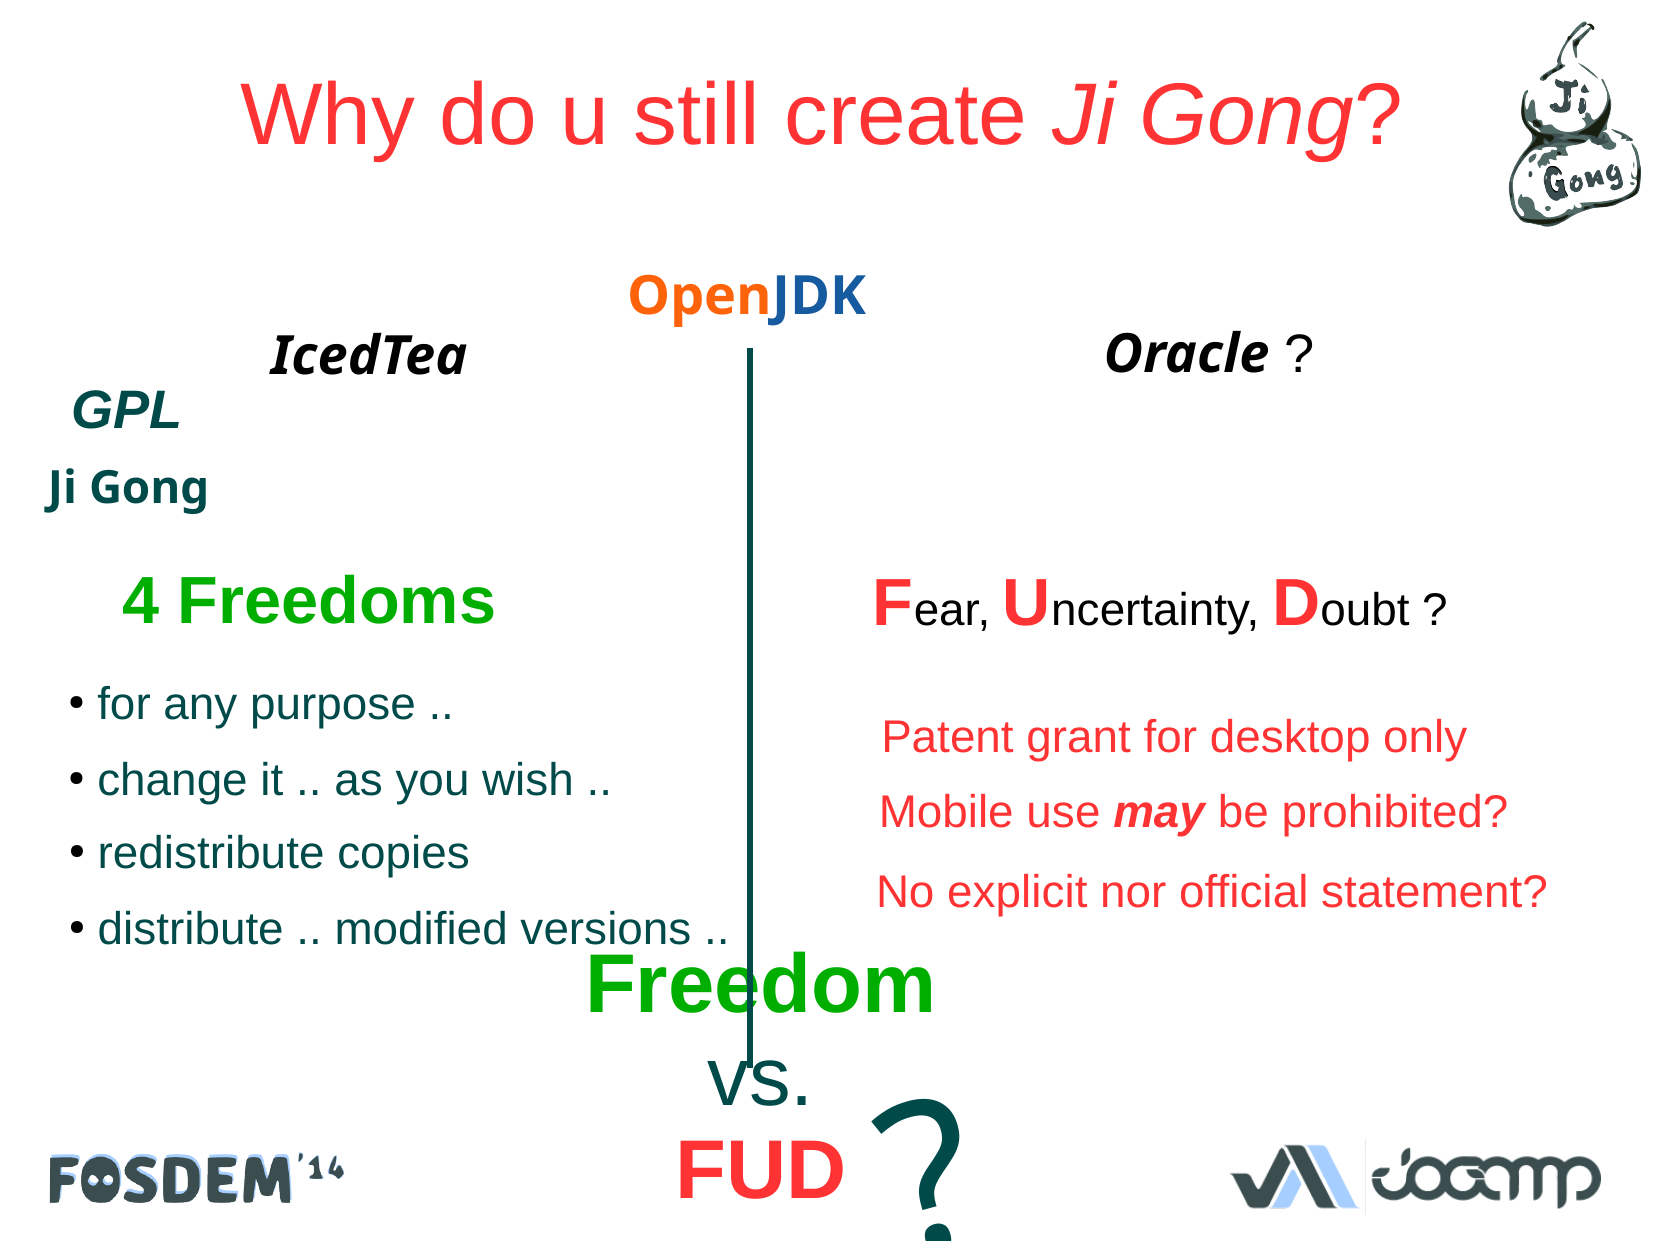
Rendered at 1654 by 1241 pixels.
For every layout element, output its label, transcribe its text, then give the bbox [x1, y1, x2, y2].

text_box 4 Freedoms [0, 555, 647, 646]
text_box redistribute copies [54, 820, 610, 887]
text_box Oracle ? [1089, 306, 1334, 385]
text_box Mobile use may be prohibited? [864, 753, 1630, 820]
picture [0, 914, 400, 1241]
text_box Ji Gong [33, 447, 364, 535]
text_box distribute .. modified versions .. [54, 895, 760, 962]
picture [1228, 1139, 1601, 1215]
text_box Patent grant for desktop only [866, 677, 1576, 744]
picture [1425, 19, 1654, 228]
text_box ? [831, 1000, 1026, 1201]
text_box change it .. as you wish .. [53, 746, 669, 813]
text_box Fear, Uncertainty, Doubt ? [858, 557, 1624, 648]
text_box for any purpose .. [53, 670, 504, 737]
text_box OpenJDK [612, 249, 913, 327]
text_box IcedTea [256, 308, 488, 387]
text_box Freedom vs. FUD [570, 930, 952, 1224]
title Why do u still create Ji Gong? [68, 45, 1576, 184]
text_box GPL [56, 372, 198, 448]
text_box No explicit nor official statement? [861, 832, 1582, 899]
